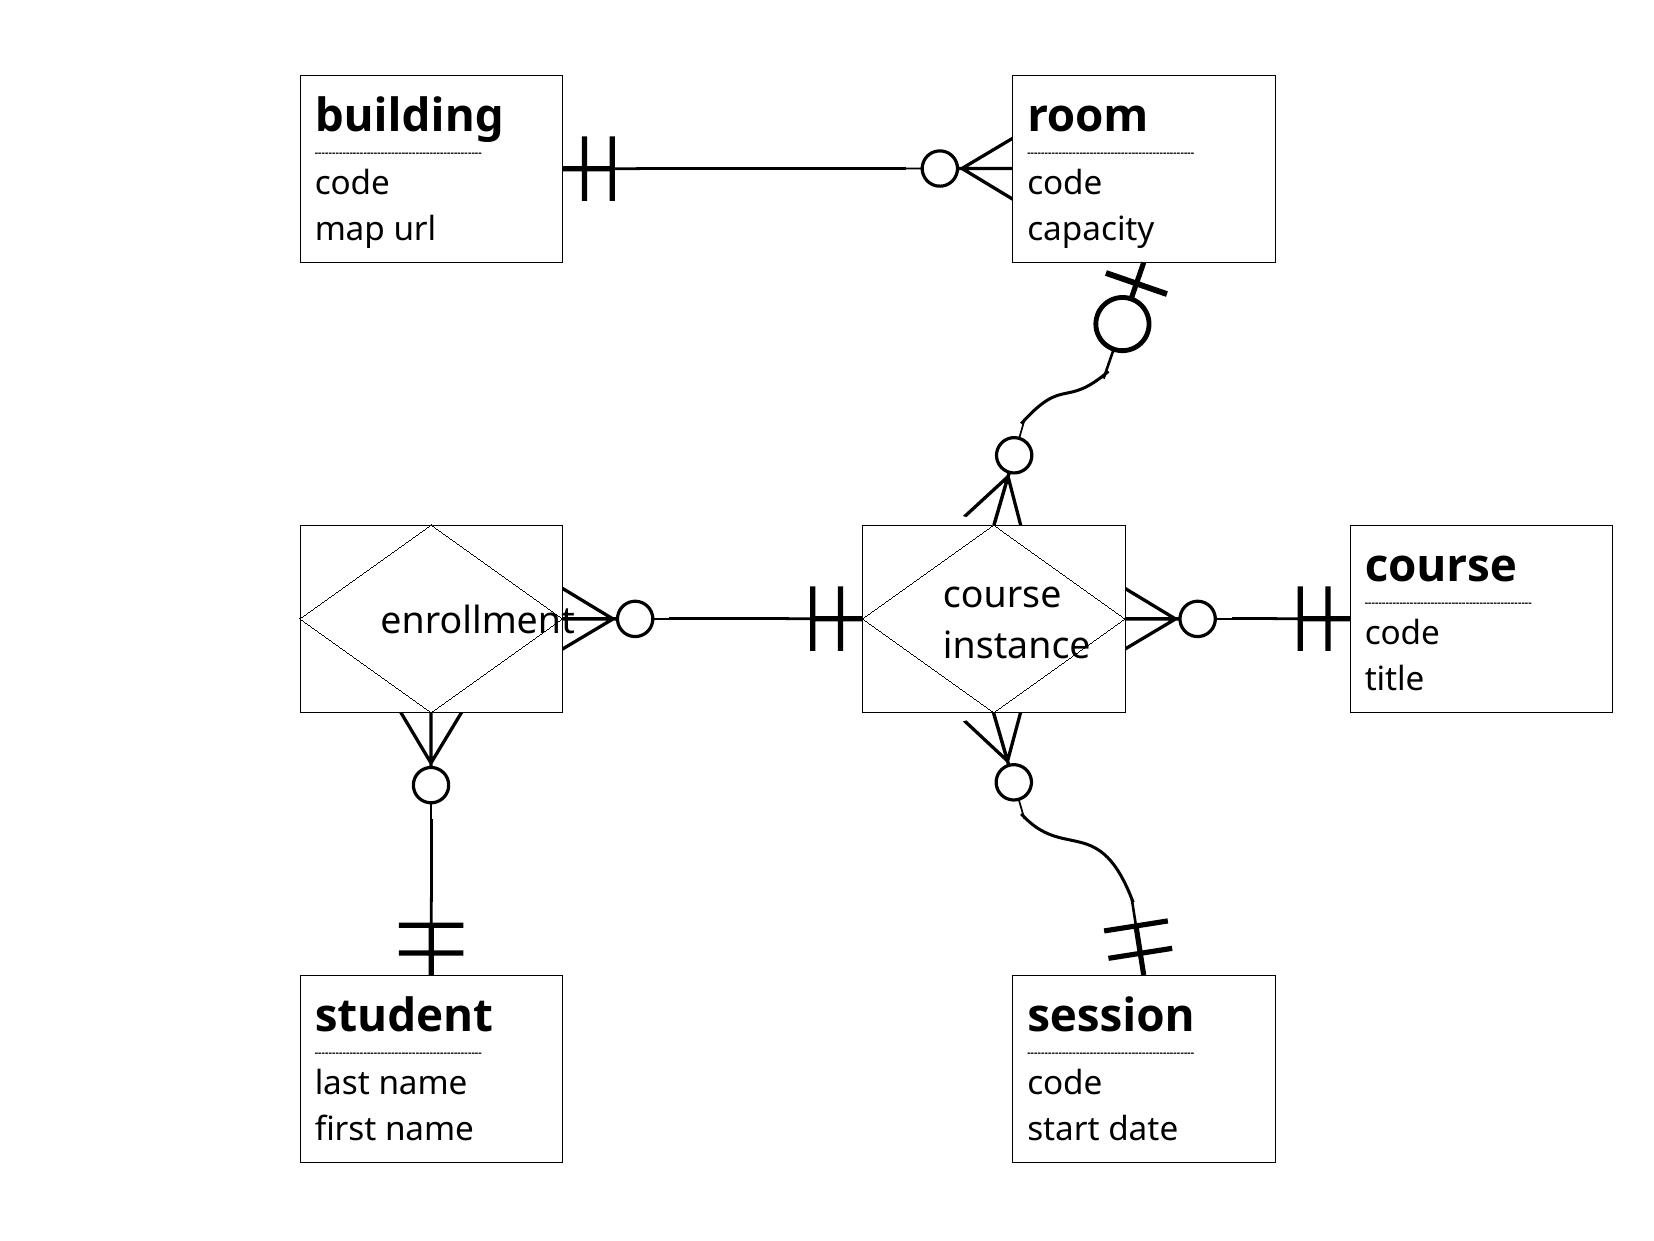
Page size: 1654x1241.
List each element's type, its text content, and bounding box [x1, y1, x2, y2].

text_box [433, 525, 563, 618]
text_box enrollment [299, 524, 563, 712]
text_box [862, 620, 993, 713]
text_box session ------------------------------------------------ code start date [1012, 975, 1276, 1163]
text_box [300, 620, 429, 713]
text_box course instance [862, 524, 1126, 713]
text_box [433, 620, 563, 713]
text_box room ------------------------------------------------ code capacity [1012, 75, 1276, 263]
text_box student ------------------------------------------------ last name first name [300, 975, 563, 1163]
text_box [862, 525, 992, 618]
text_box [300, 525, 429, 617]
text_box [996, 525, 1126, 618]
text_box [995, 619, 1126, 713]
text_box building ------------------------------------------------ code map url [300, 75, 563, 263]
text_box course ------------------------------------------------ code title [1350, 525, 1613, 713]
